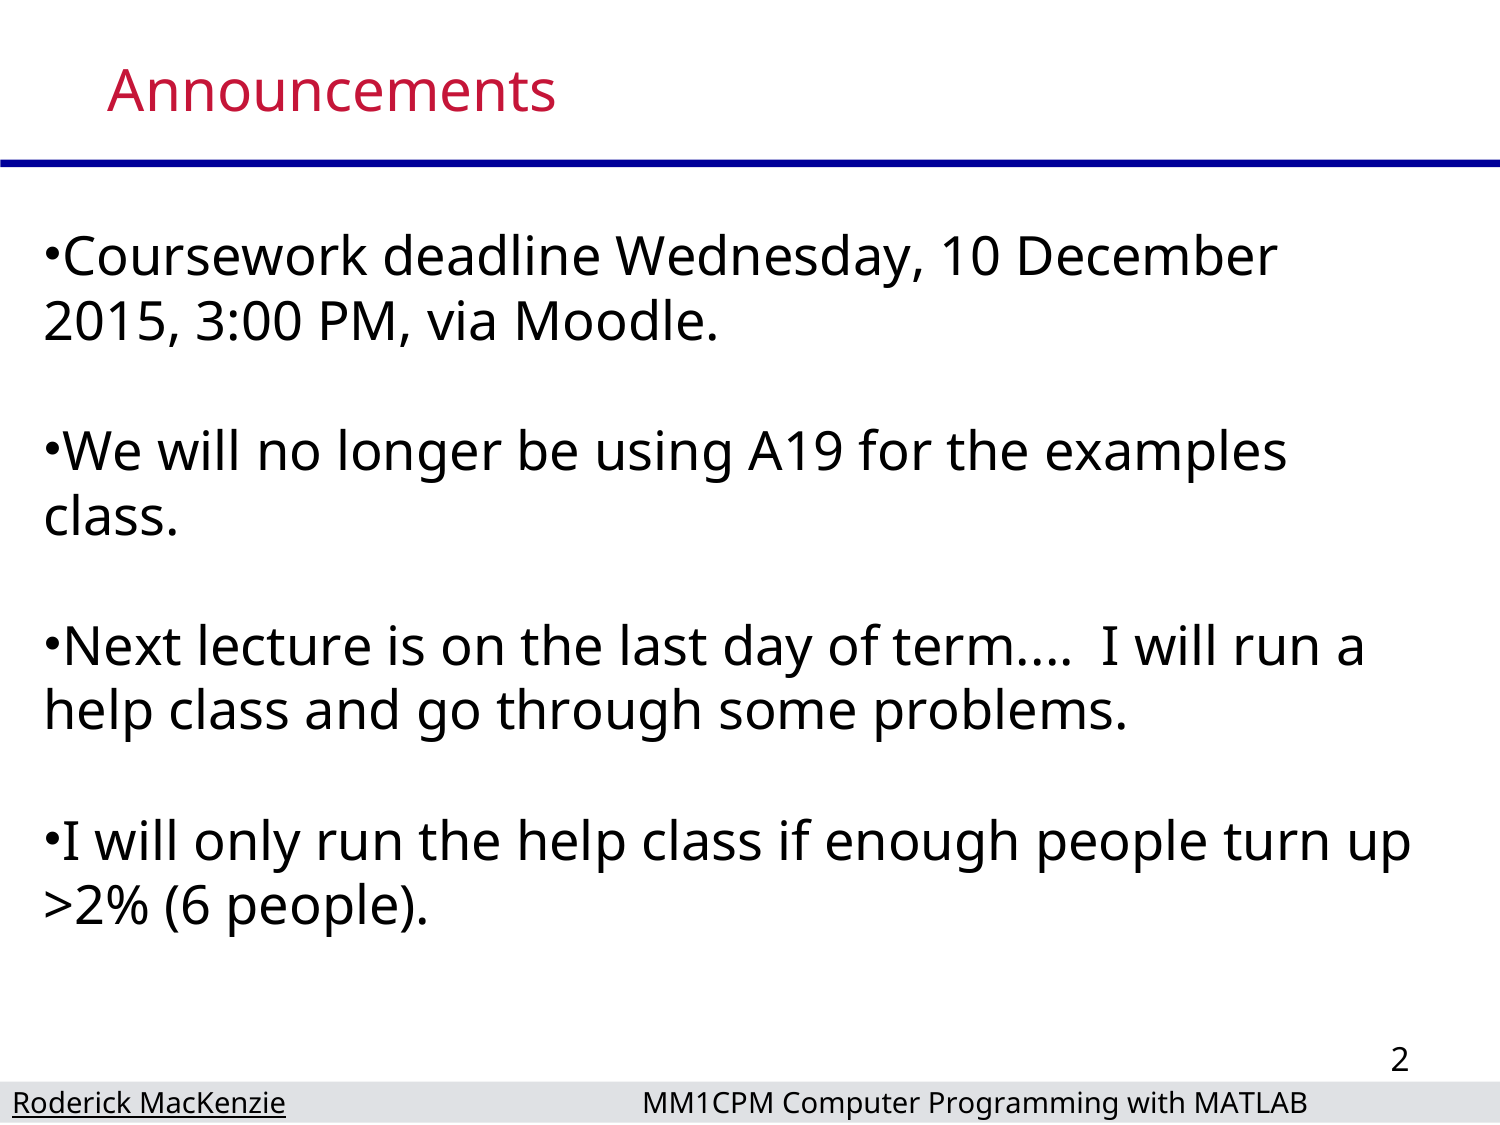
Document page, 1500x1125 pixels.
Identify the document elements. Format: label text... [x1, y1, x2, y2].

text_box Coursework deadline Wednesday, 10 December 2015, 3:00 PM, via Moodle. We will no longer be using A19 for the examples class. Next lecture is on the last day of term.... I will run a help class and go through some problems. I will only run the help class if enough people turn up >2% (6 people). [28, 213, 1447, 944]
title Announcements [93, 36, 1331, 142]
text_box <number> [1375, 1030, 1500, 1101]
